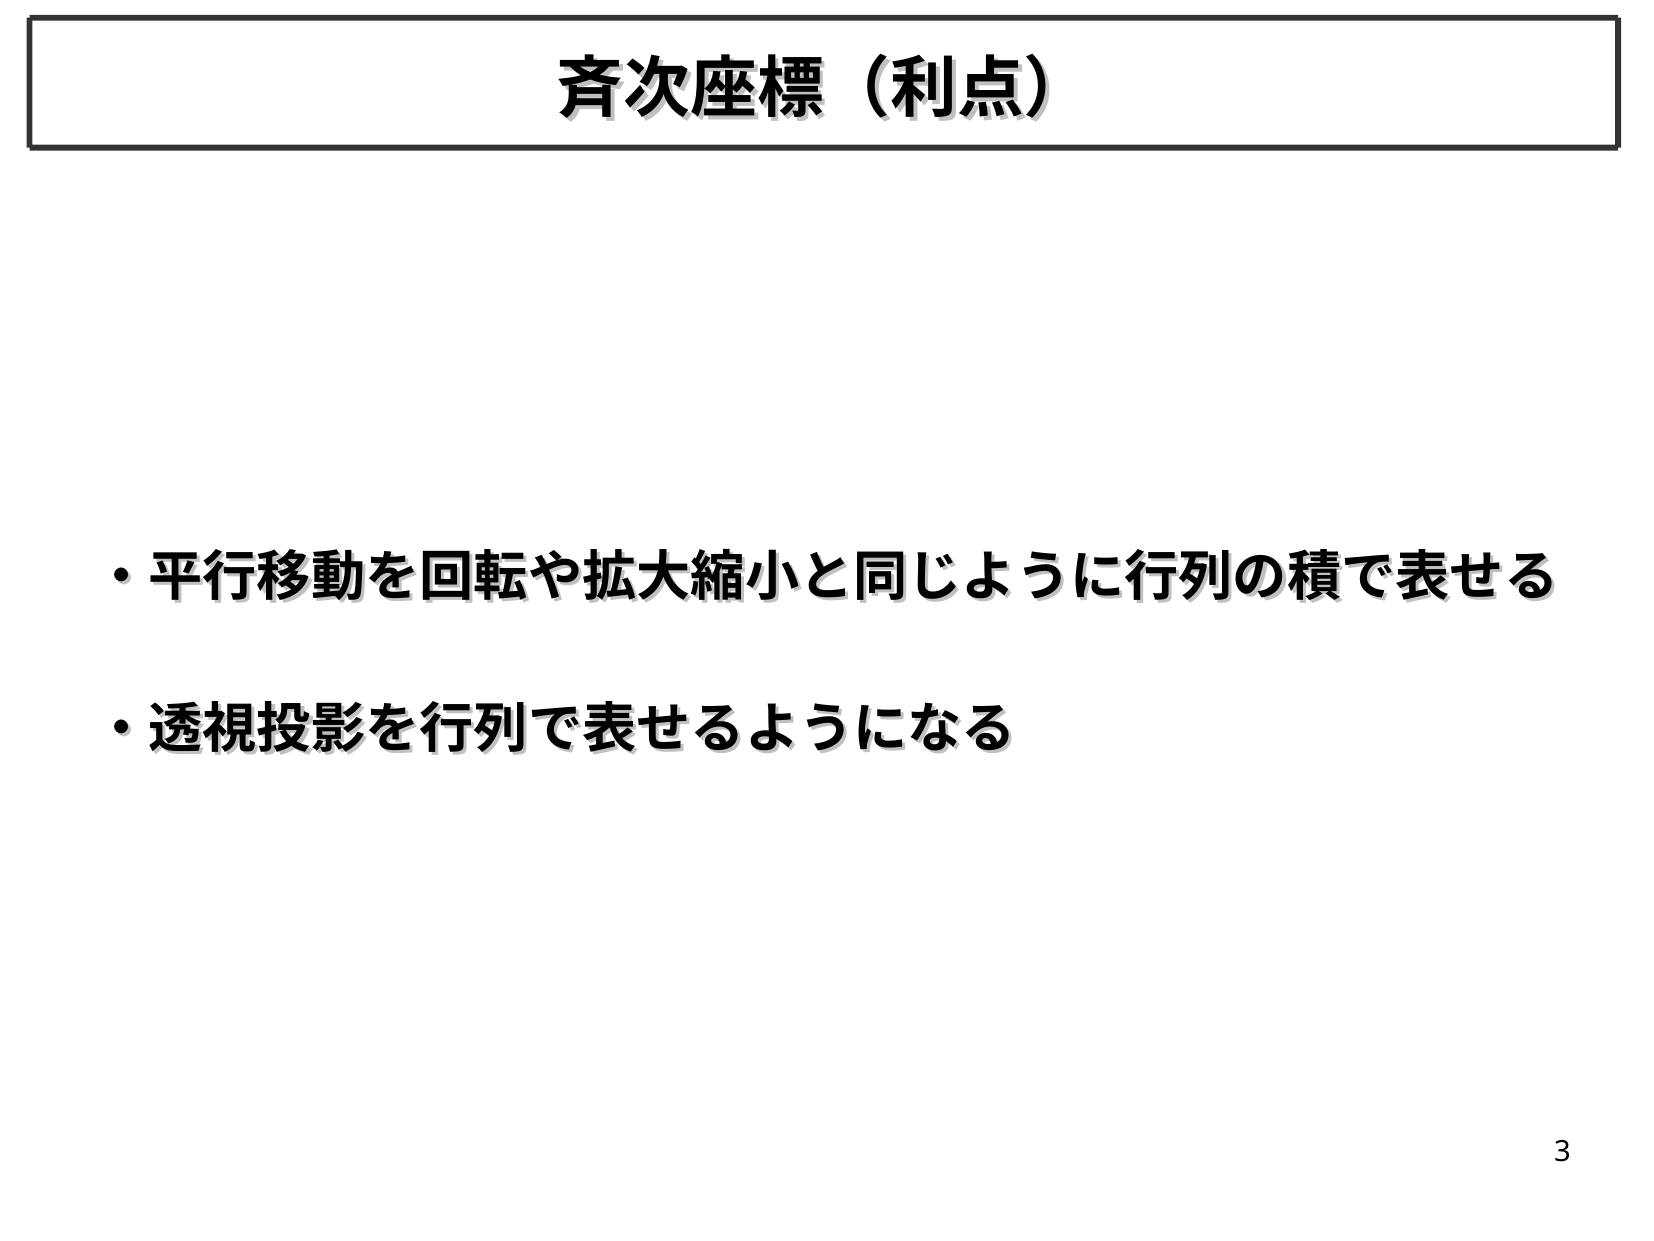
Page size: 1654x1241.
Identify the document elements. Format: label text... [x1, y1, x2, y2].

text_box 斉次座標（利点） [29, 17, 1619, 148]
text_box ・平行移動を回転や拡大縮小と同じように行列の積で表せる ・透視投影を行列で表せるようになる [79, 524, 1387, 716]
